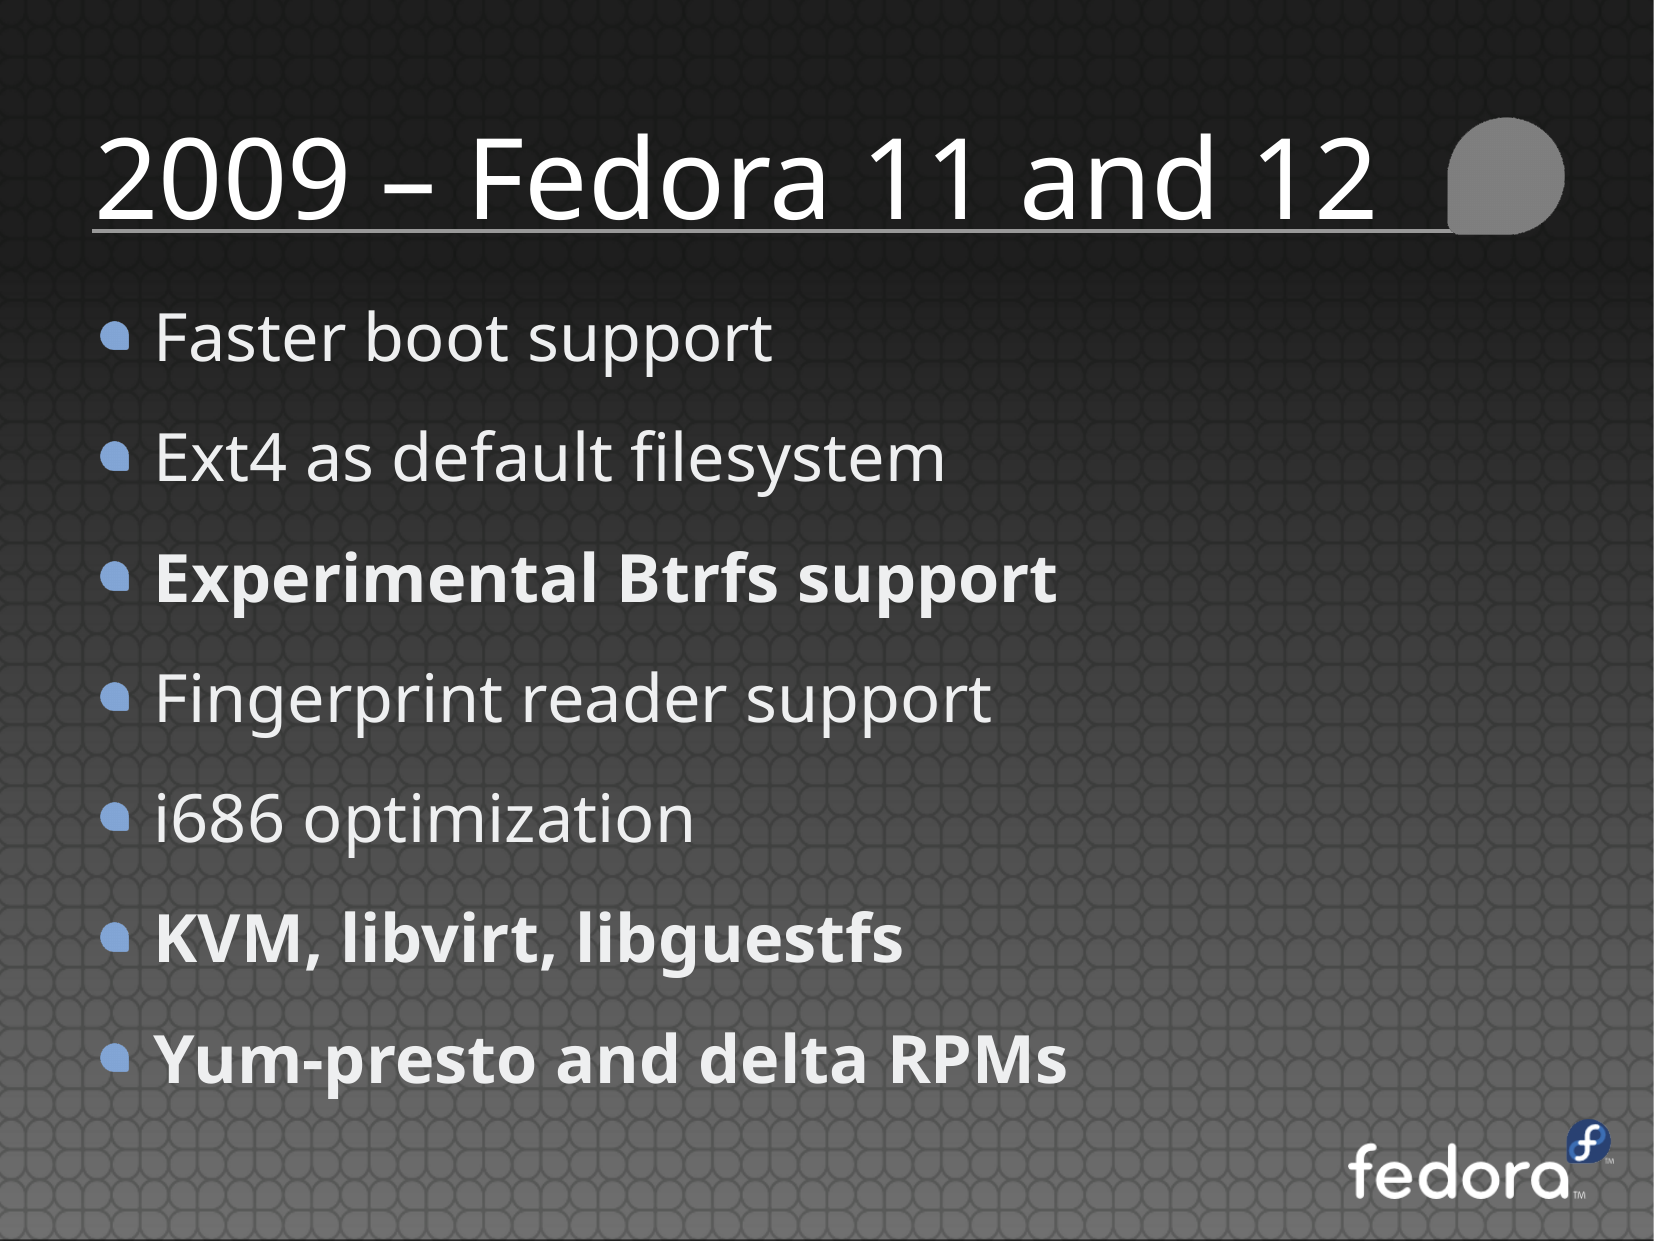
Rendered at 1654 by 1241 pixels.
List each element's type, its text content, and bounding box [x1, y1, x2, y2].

list Faster boot support Ext4 as default filesystem Experimental Btrfs support Fingerprint reader support i686 optimization KVM, libvirt, libguestfs Yum-presto and delta RPMs [82, 290, 1571, 1094]
picture [0, 0, 1654, 1241]
title 2009 – Fedora 11 and 12 [94, 100, 1426, 251]
